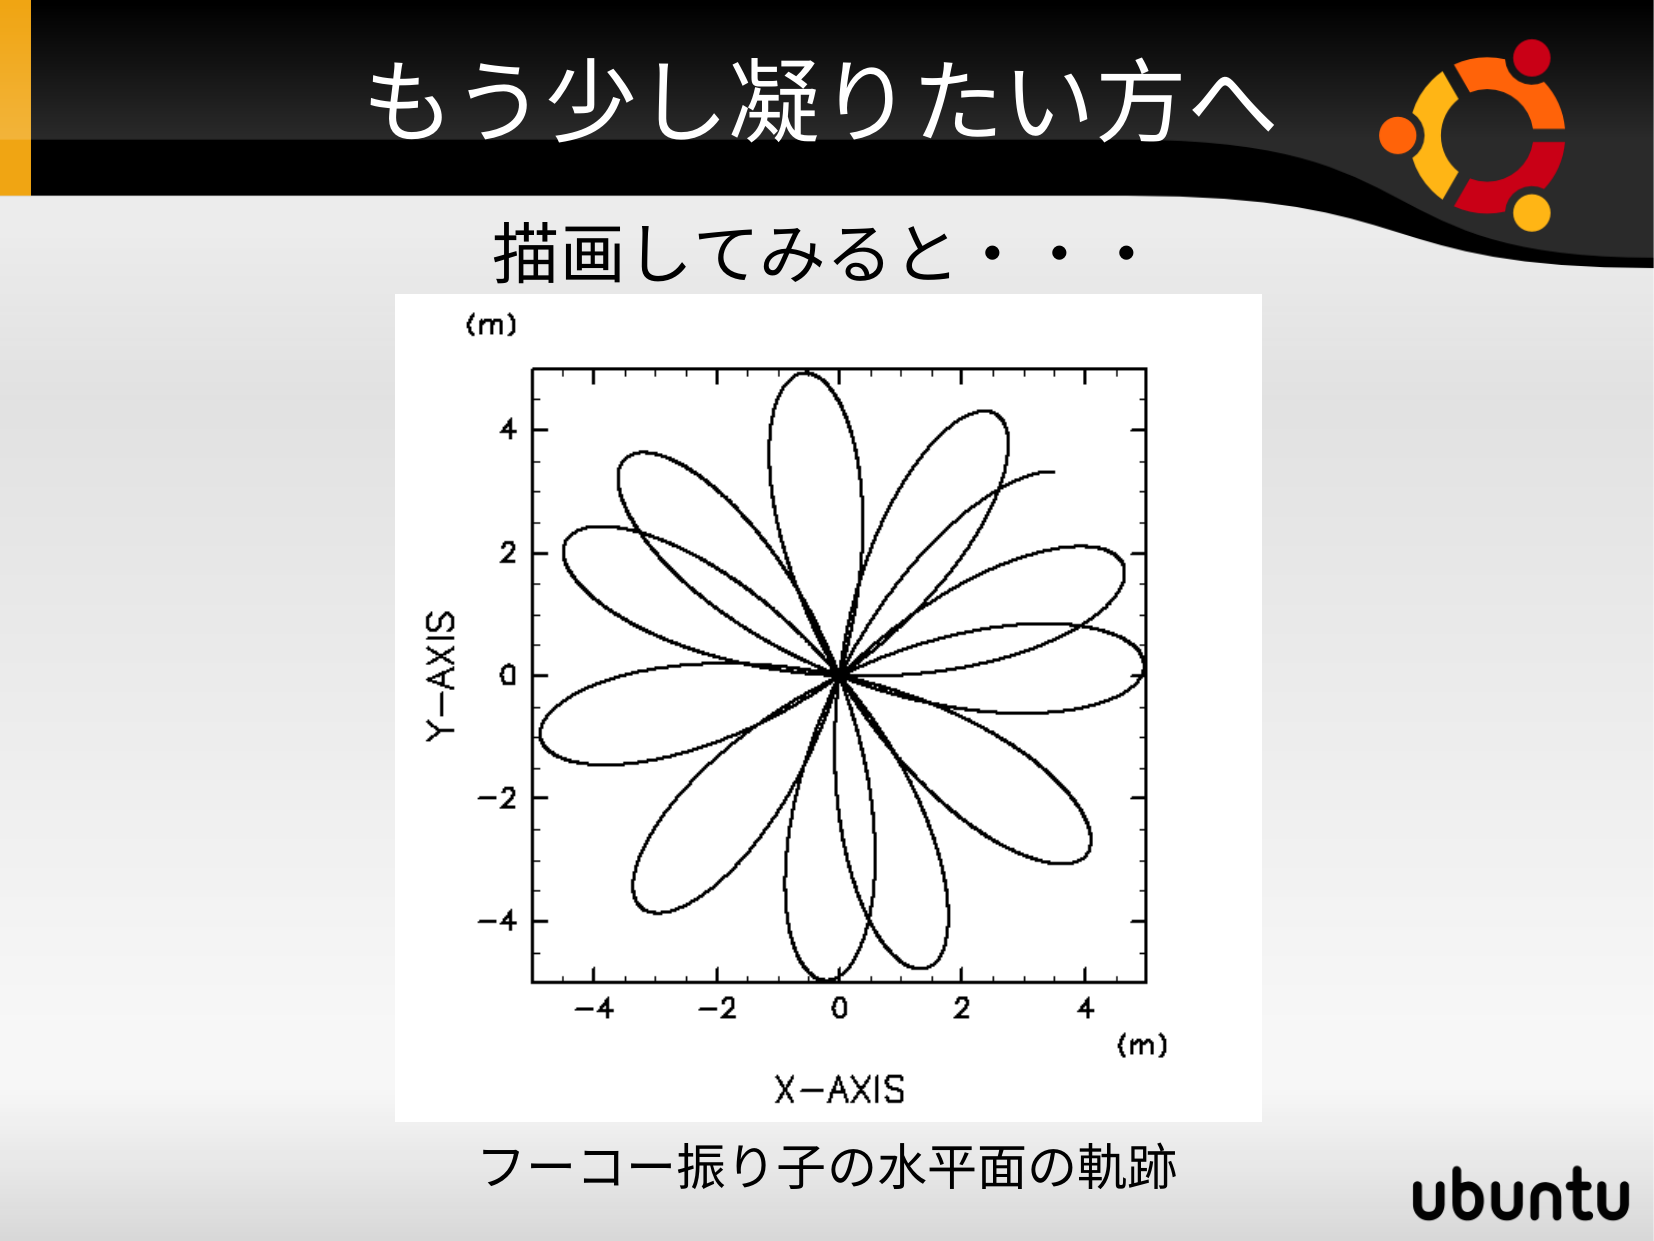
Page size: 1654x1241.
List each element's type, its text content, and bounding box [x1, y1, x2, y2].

title もう少し凝りたい方へ [76, 0, 1565, 208]
subtitle 描画してみると・・・ [82, 203, 1571, 308]
picture [0, 0, 1654, 1241]
text_box フーコー振り子の水平面の軌跡 [82, 1122, 1571, 1214]
